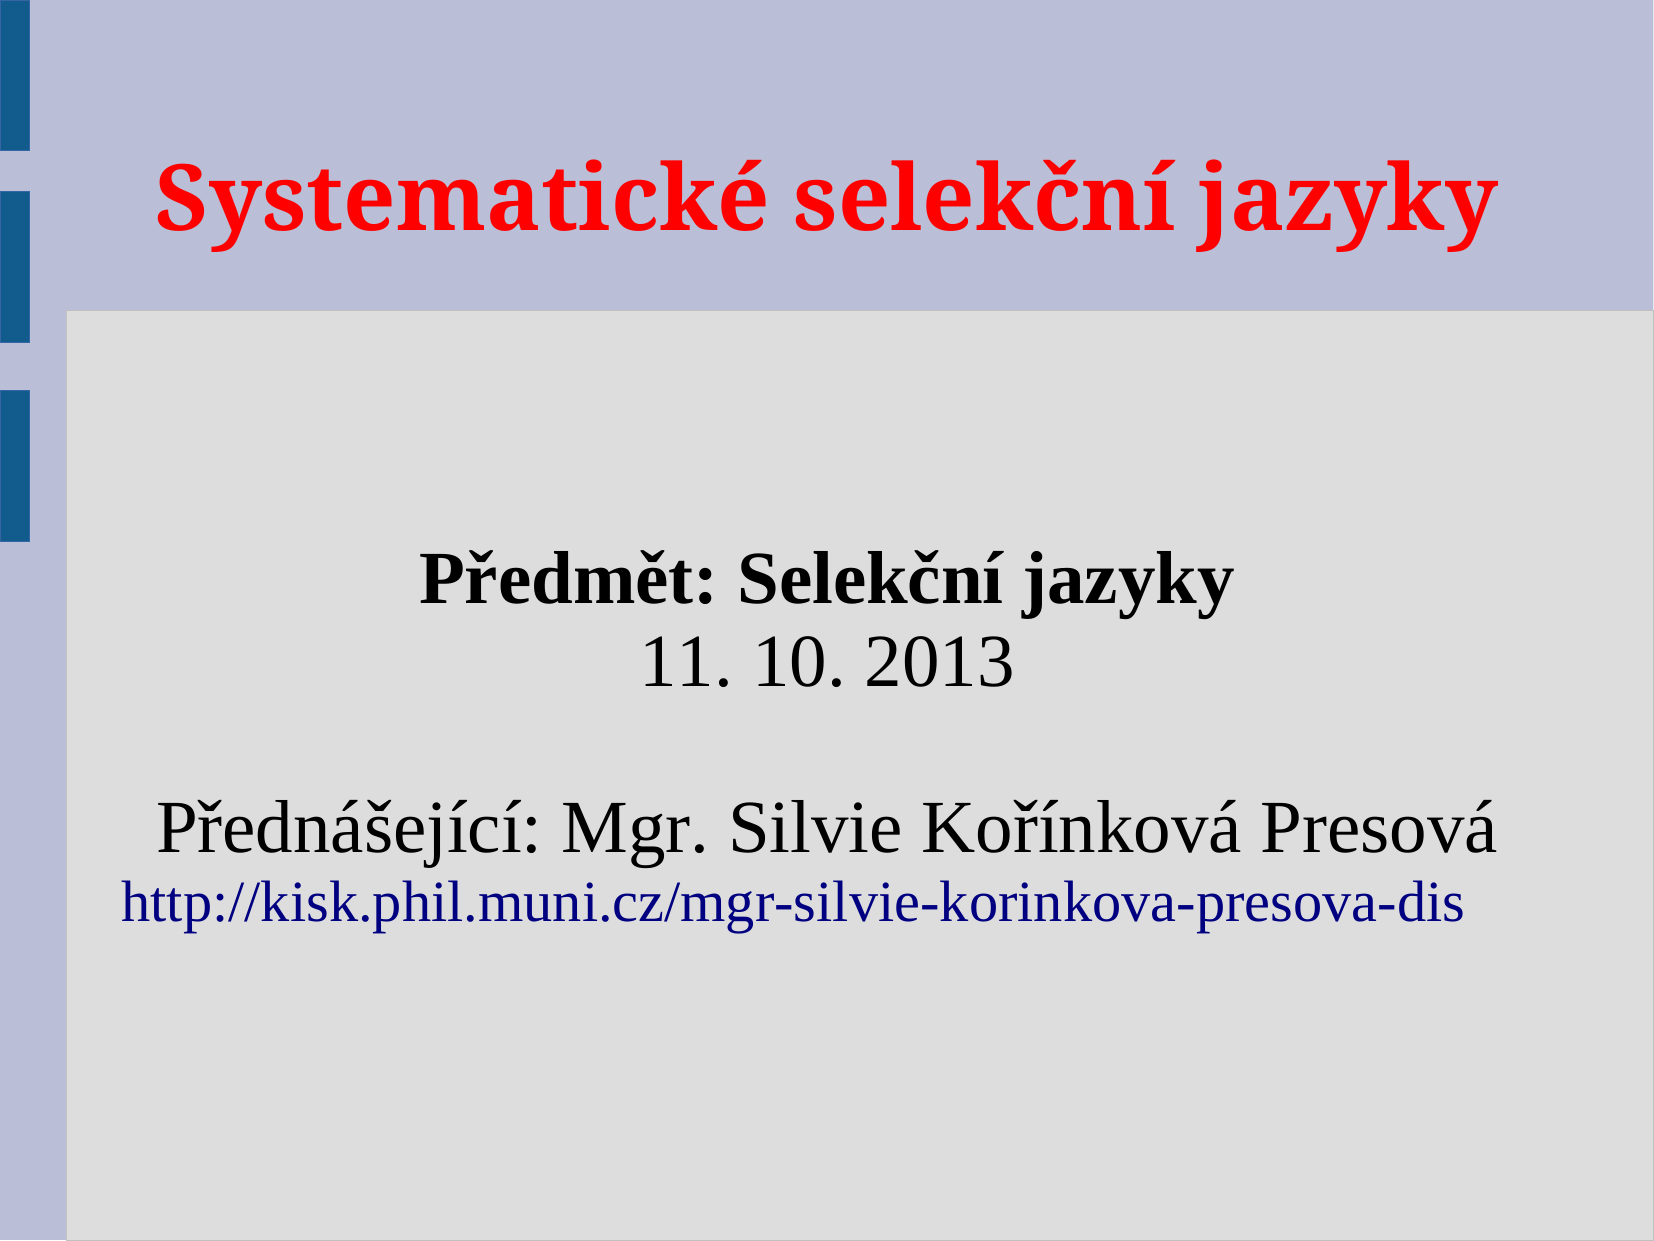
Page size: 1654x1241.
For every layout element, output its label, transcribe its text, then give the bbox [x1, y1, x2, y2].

title Systematické selekční jazyky [121, 98, 1534, 291]
subtitle Předmět: Selekční jazyky 11. 10. 2013 Přednášející: Mgr. Silvie Kořínková Presová http://kisk.phil.muni.cz/mgr-silvie-korinkova-presova-dis [121, 344, 1534, 1127]
